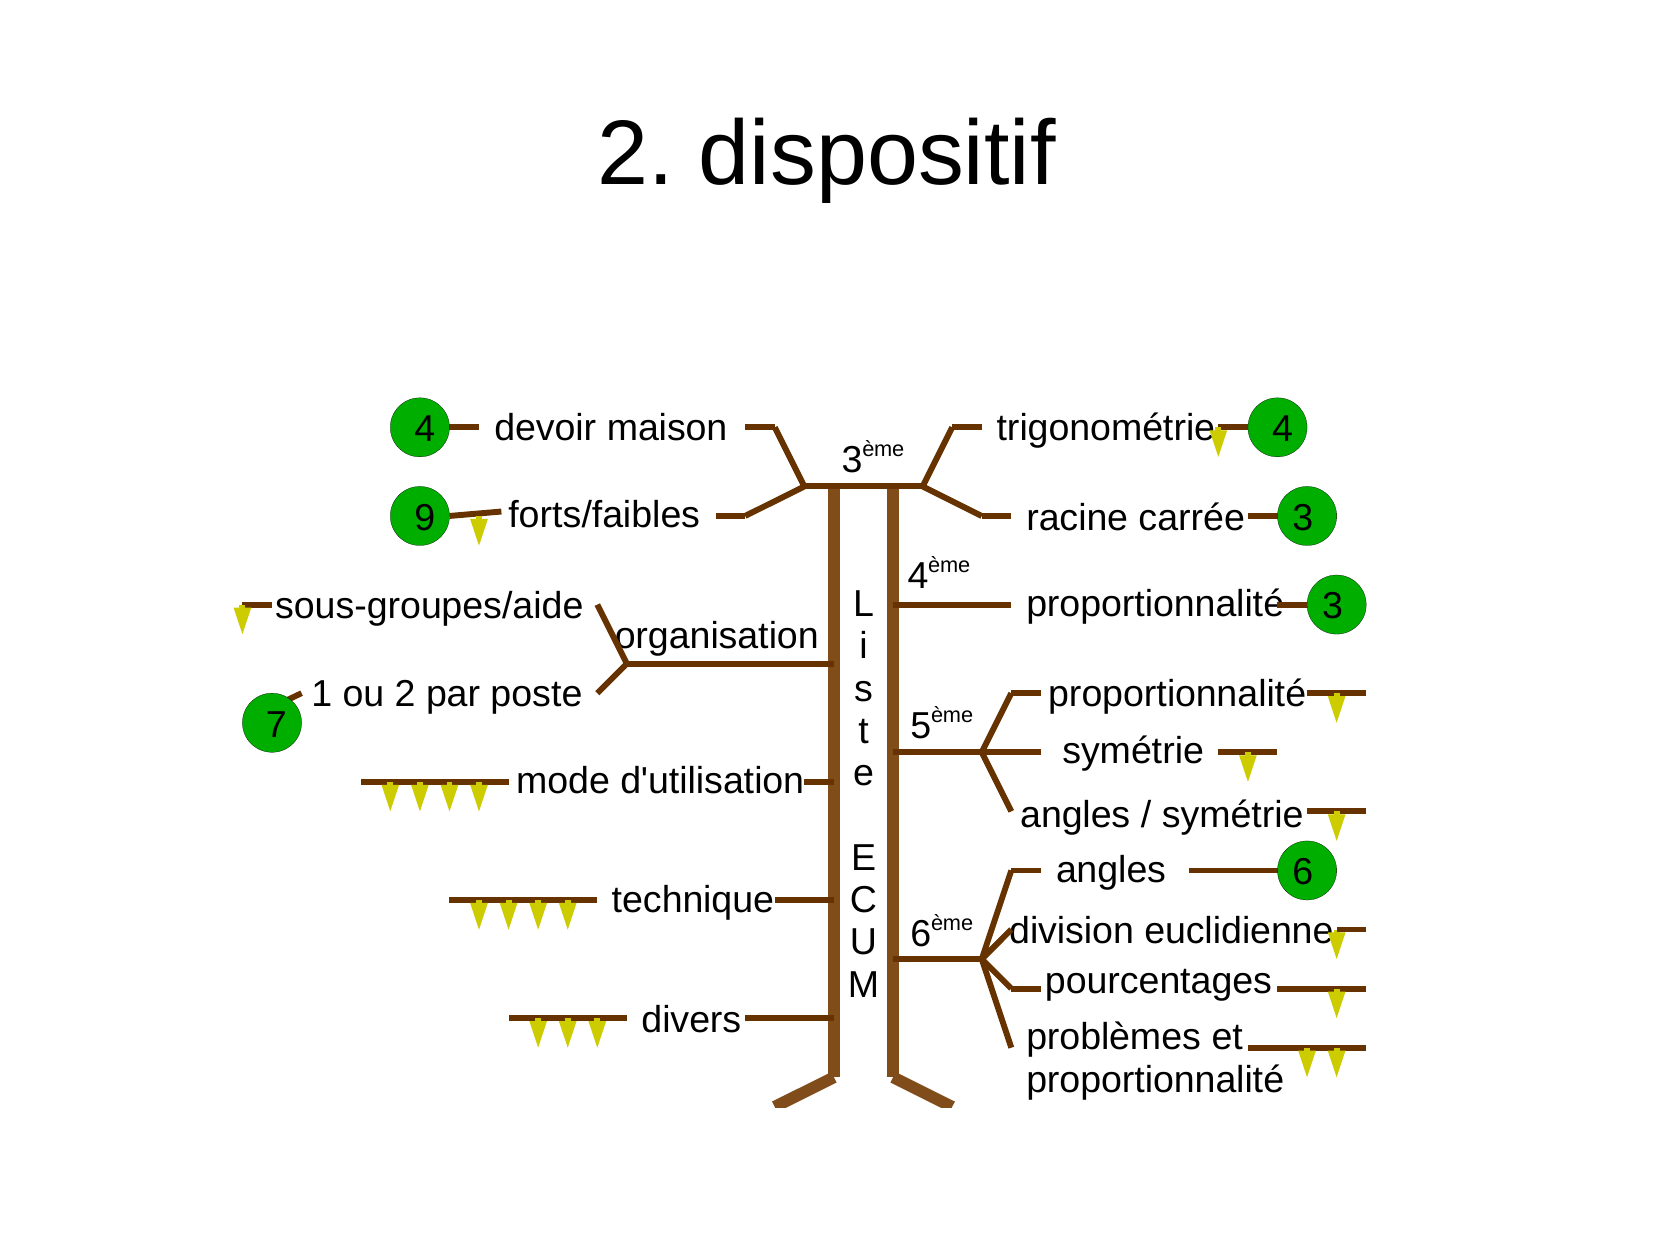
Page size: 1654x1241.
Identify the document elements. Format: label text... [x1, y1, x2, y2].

title 2. dispositif [82, 49, 1571, 257]
chart [82, 290, 1573, 1109]
